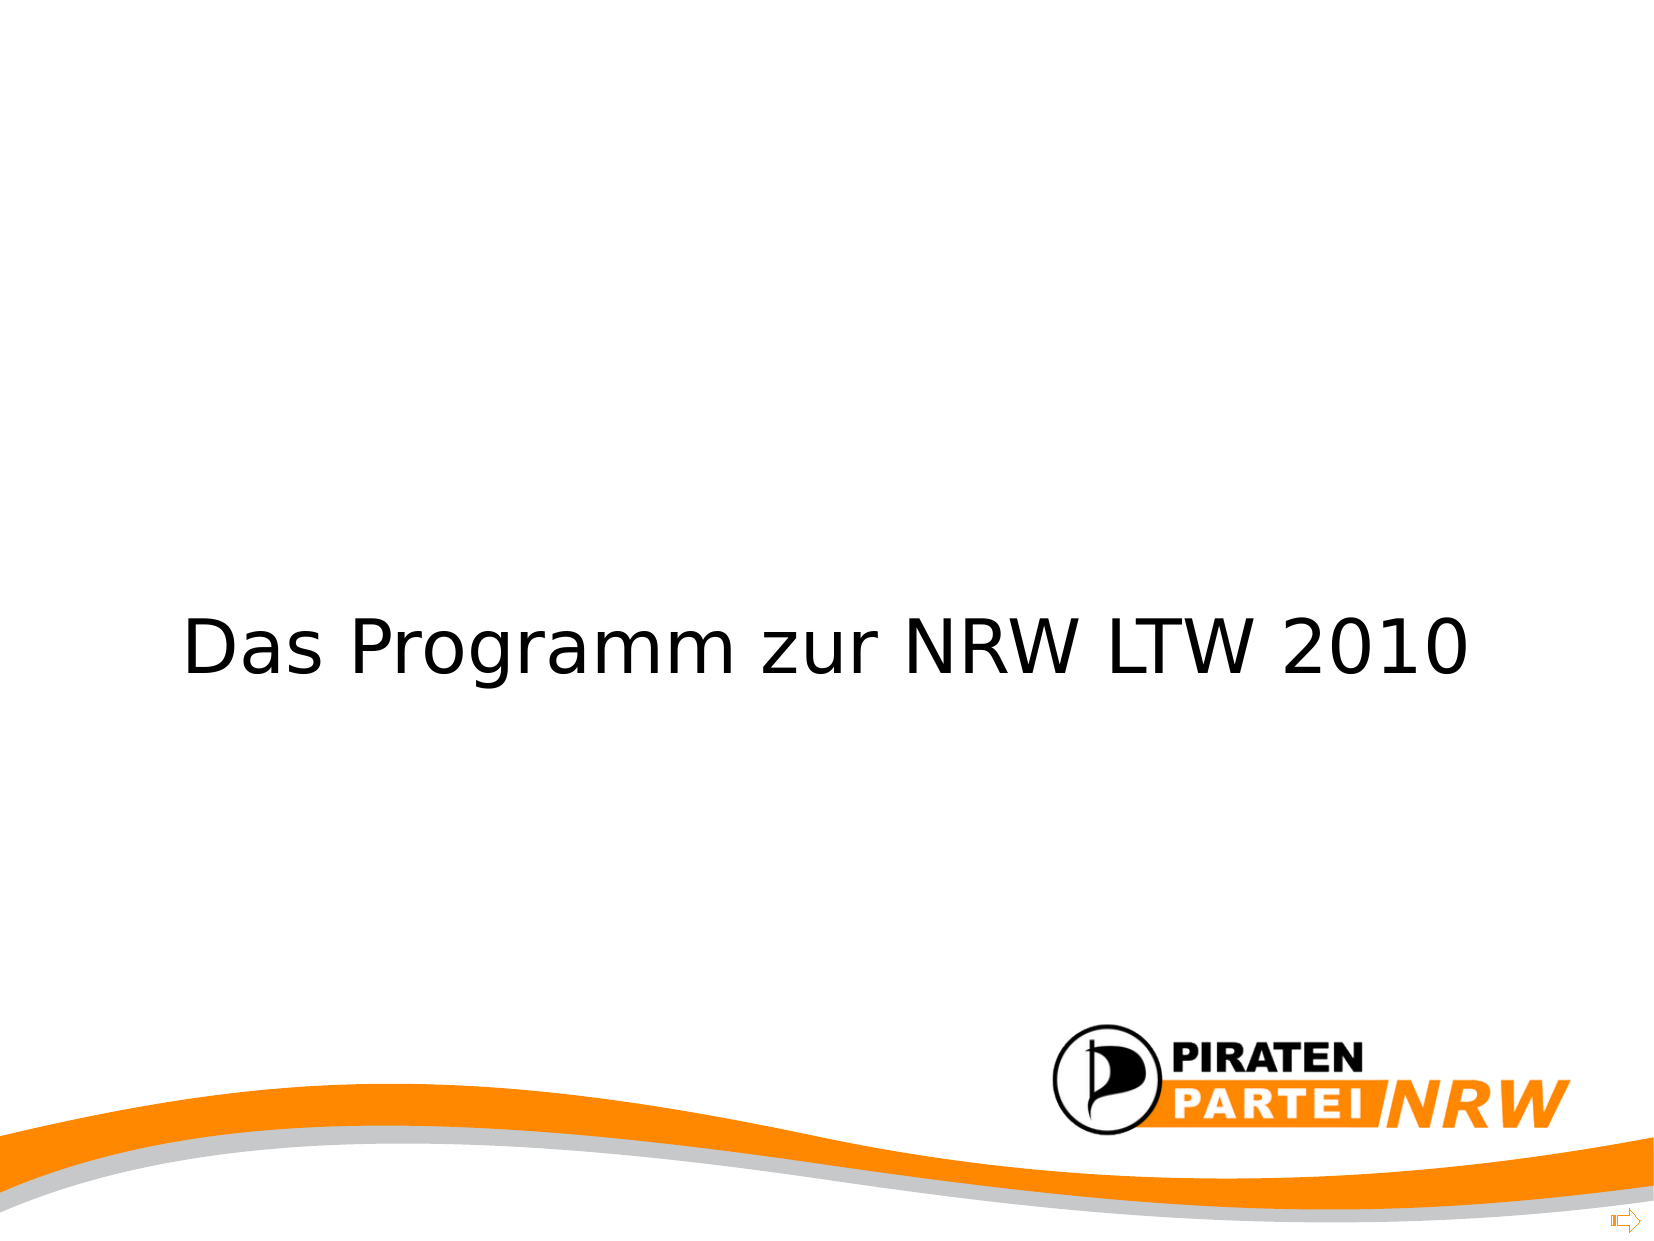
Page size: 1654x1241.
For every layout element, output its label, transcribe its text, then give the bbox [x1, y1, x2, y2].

picture [1045, 1021, 1579, 1140]
title Das Programm zur NRW LTW 2010 [82, 604, 1571, 692]
